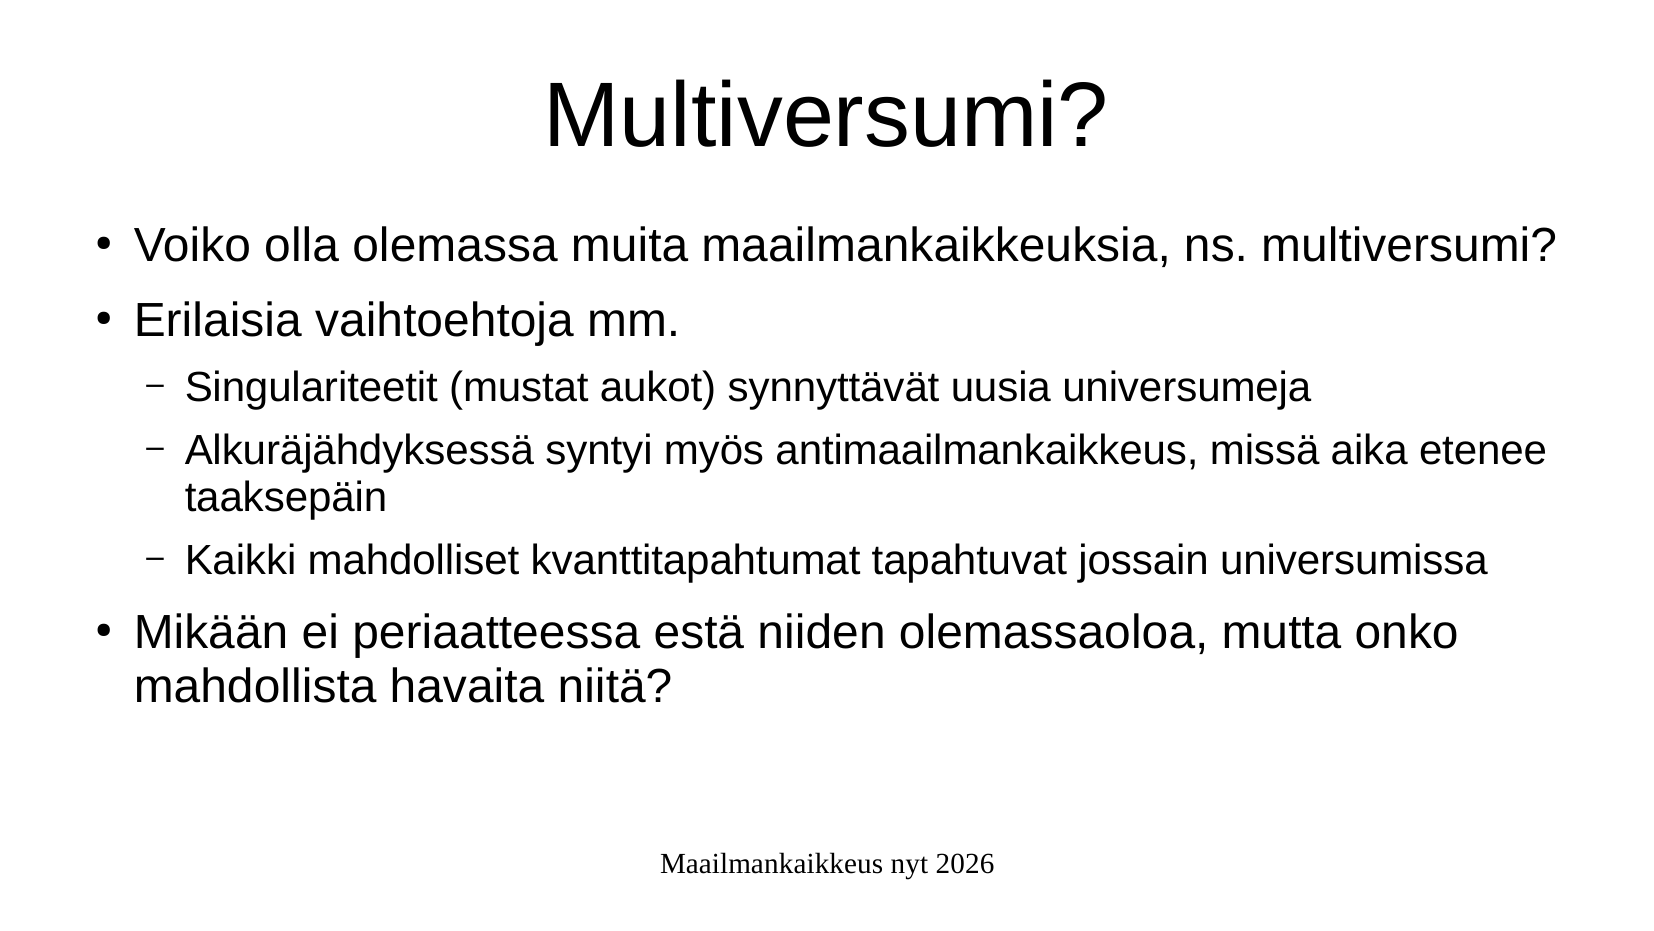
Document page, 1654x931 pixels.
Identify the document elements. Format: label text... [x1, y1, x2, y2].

title Multiversumi? [82, 37, 1571, 193]
list Voiko olla olemassa muita maailmankaikkeuksia, ns. multiversumi? Erilaisia vaihtoehtoja mm. Singulariteetit (mustat aukot) synnyttävät uusia universumeja Alkuräjähdyksessä syntyi myös antimaailmankaikkeus, missä aika etenee taaksepäin Kaikki mahdolliset kvanttitapahtumat tapahtuvat jossain universumissa Mikään ei periaatteessa estä niiden olemassaoloa, mutta onko mahdollista havaita niitä? [82, 217, 1571, 758]
